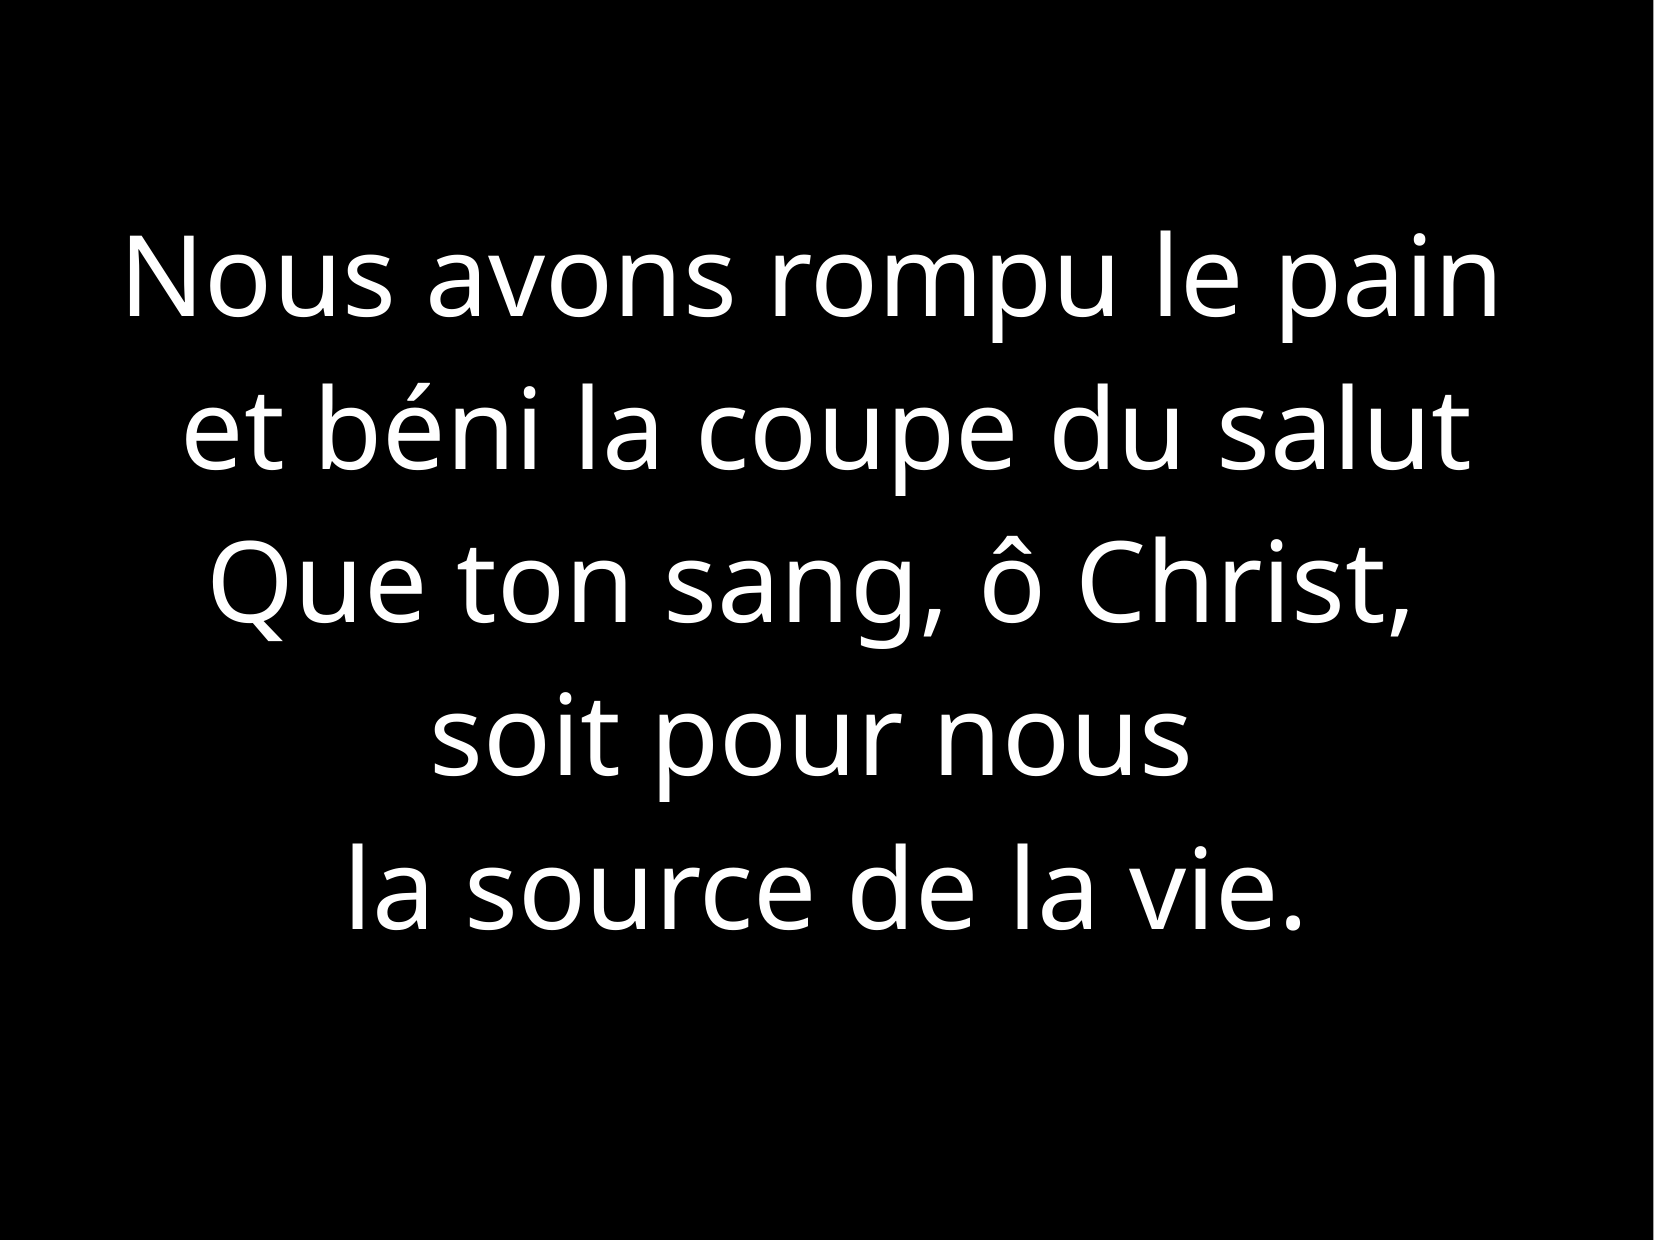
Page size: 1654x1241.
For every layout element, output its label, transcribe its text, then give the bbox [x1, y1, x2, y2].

subtitle Nous avons rompu le pain et béni la coupe du salut Que ton sang, ô Christ, soit pour nous la source de la vie. [82, 49, 1571, 1109]
